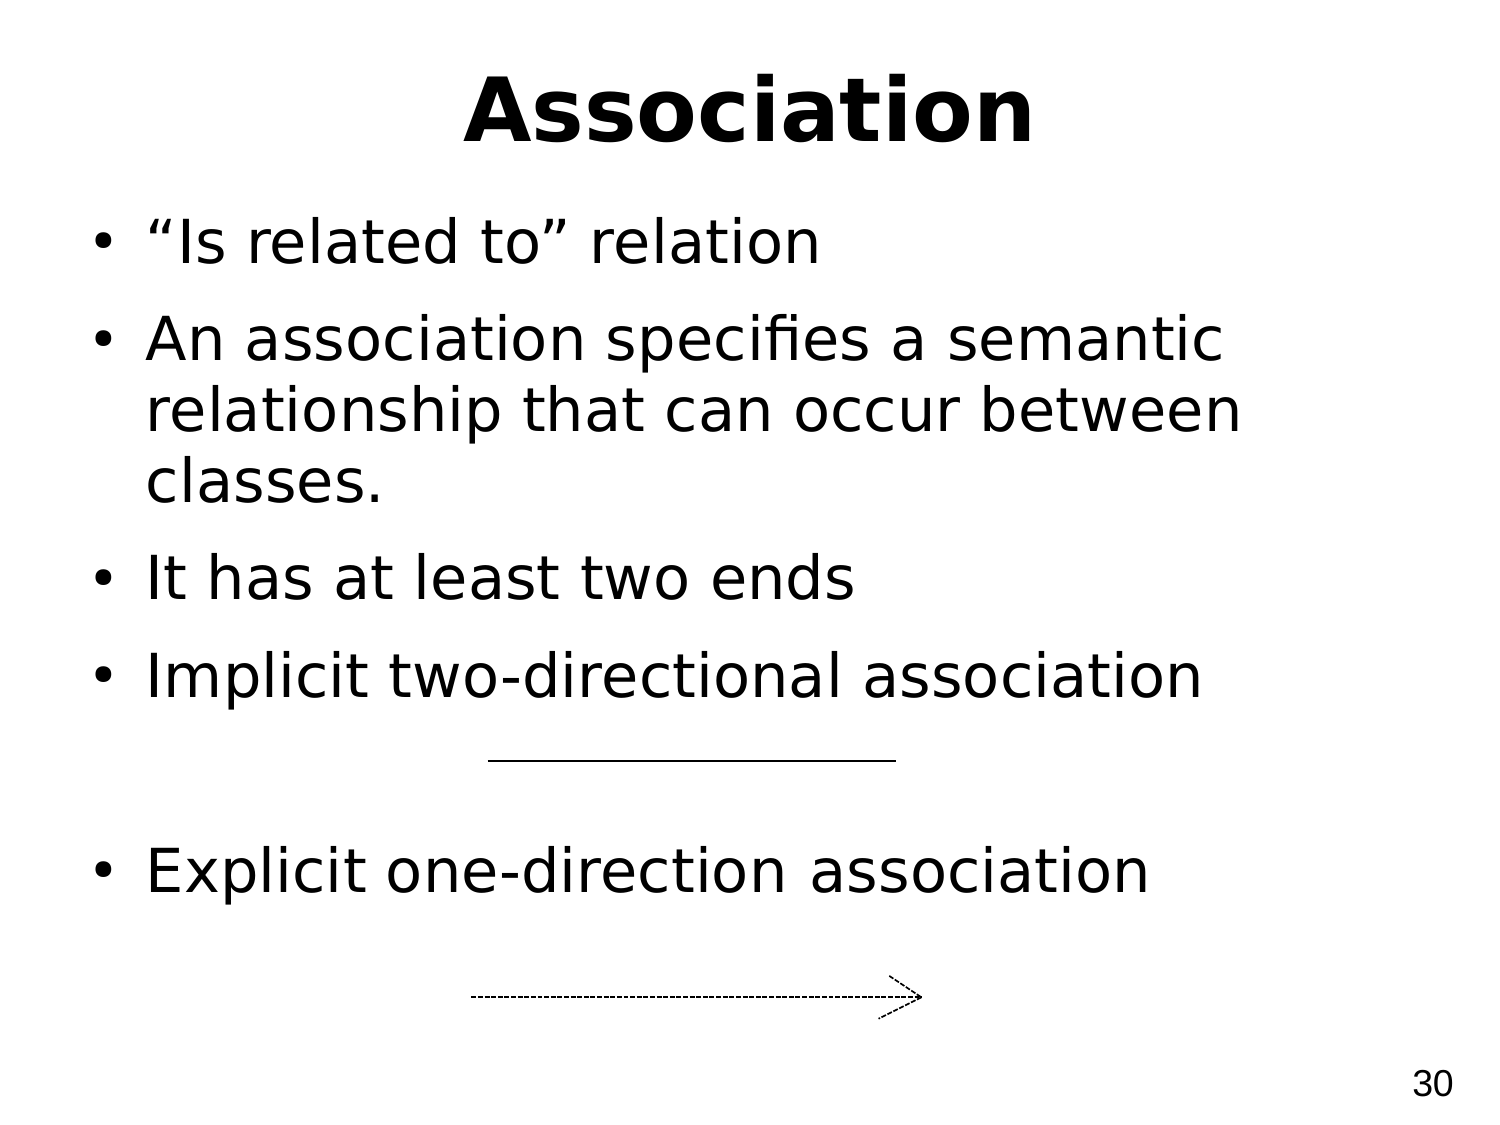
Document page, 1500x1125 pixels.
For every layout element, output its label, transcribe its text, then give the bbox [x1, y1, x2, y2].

title Association [75, 44, 1425, 177]
list “Is related to” relation An association specifies a semantic relationship that can occur between classes. It has at least two ends Implicit two-directional association Explicit one-direction association [75, 206, 1425, 1093]
